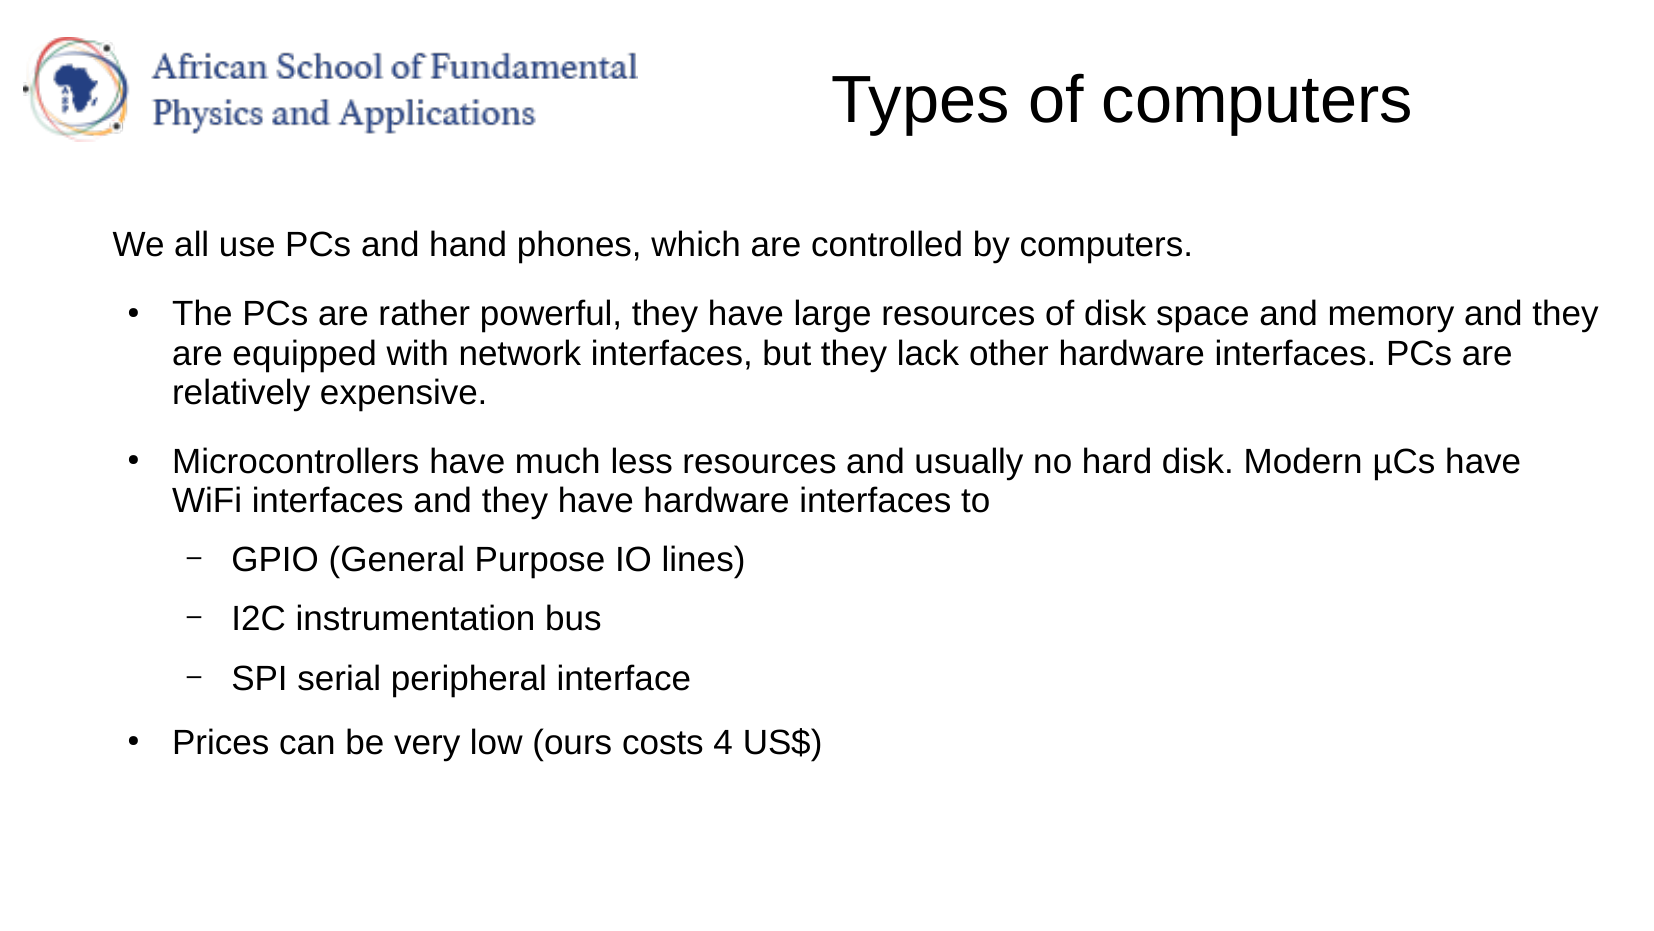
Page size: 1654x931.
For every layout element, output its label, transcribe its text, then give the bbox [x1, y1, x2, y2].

picture [23, 37, 635, 142]
list We all use PCs and hand phones, which are controlled by computers. The PCs are rather powerful, they have large resources of disk space and memory and they are equipped with network interfaces, but they lack other hardware interfaces. PCs are relatively expensive. Microcontrollers have much less resources and usually no hard disk. Modern µCs have WiFi interfaces and they have hardware interfaces to GPIO (General Purpose IO lines) I2C instrumentation bus SPI serial peripheral interface Prices can be very low (ours costs 4 US$) [112, 225, 1601, 765]
title Types of computers [635, 21, 1610, 177]
